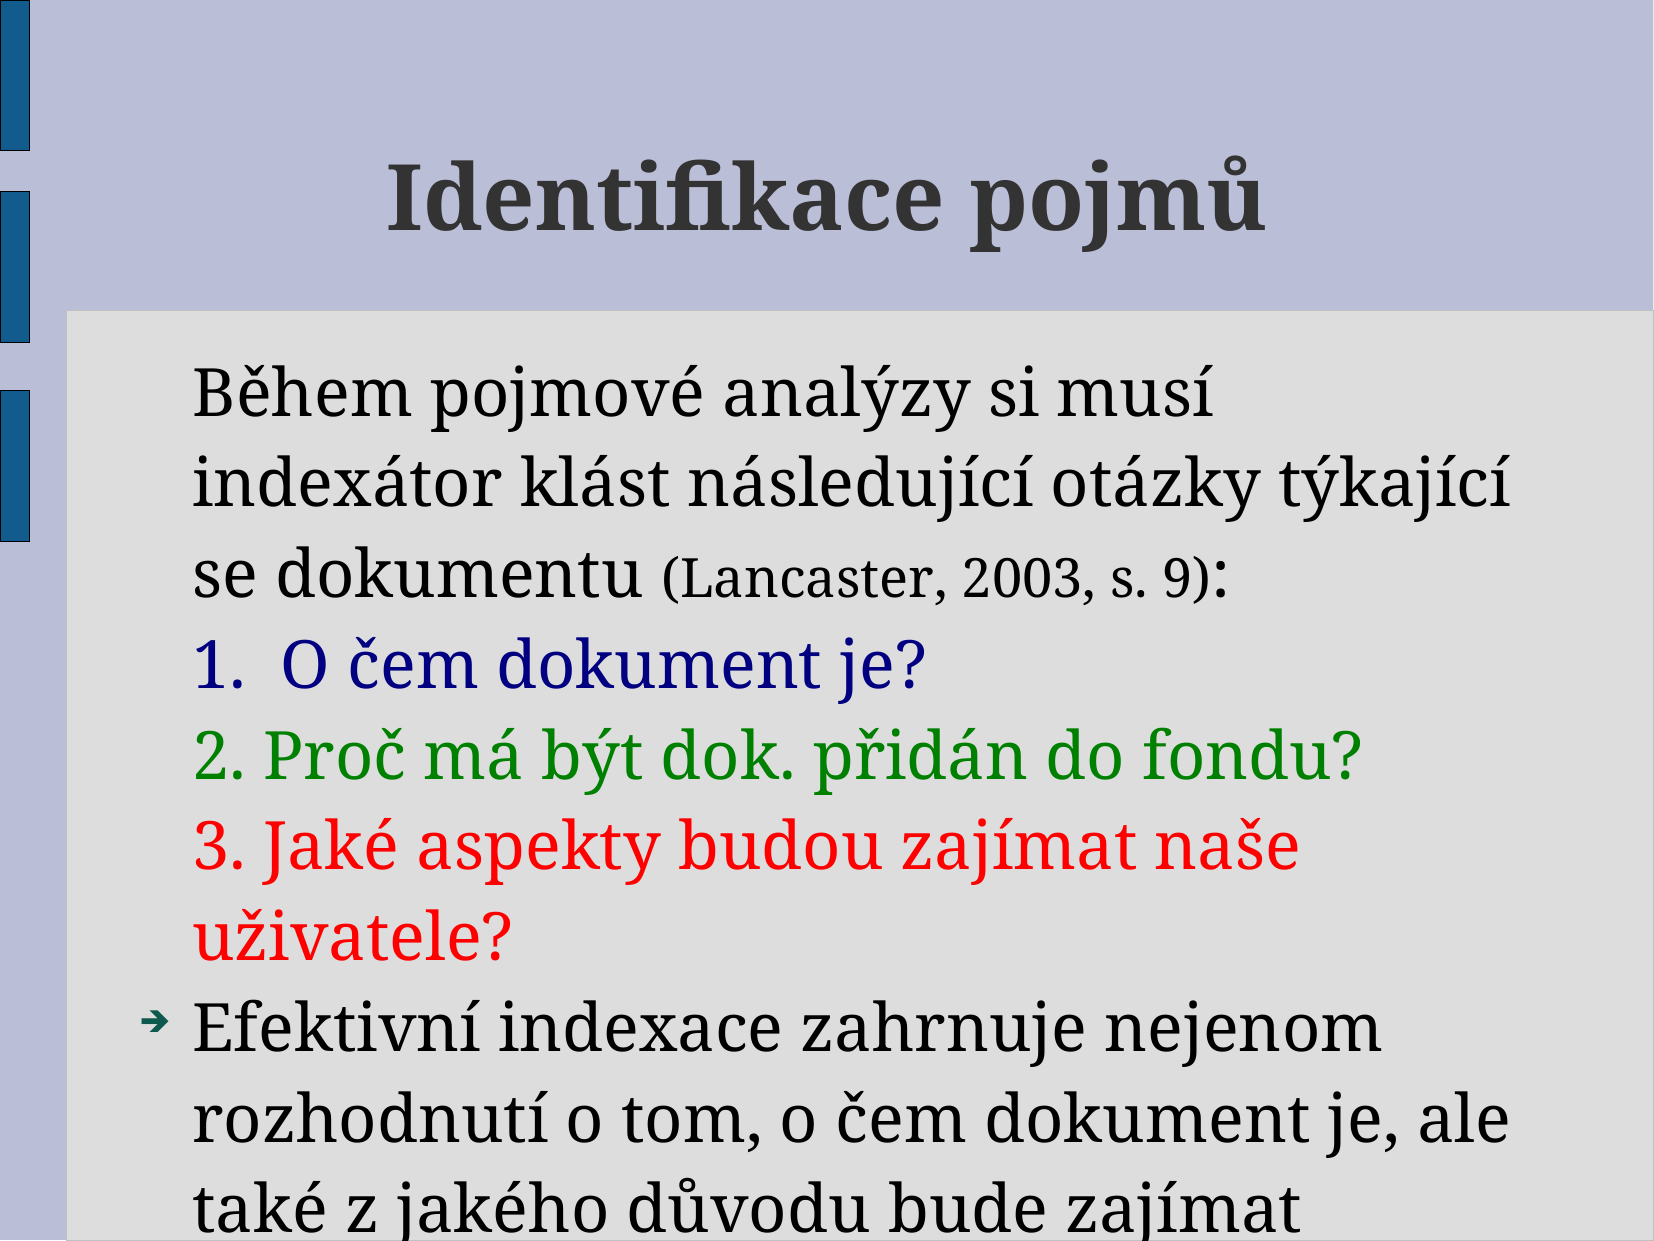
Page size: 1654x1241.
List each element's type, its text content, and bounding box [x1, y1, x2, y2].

list Během pojmové analýzy si musí indexátor klást následující otázky týkající se dokumentu (Lancaster, 2003, s. 9): 1. O čem dokument je? 2. Proč má být dok. přidán do fondu? 3. Jaké aspekty budou zajímat naše uživatele? Efektivní indexace zahrnuje nejenom rozhodnutí o tom, o čem dokument je, ale také z jakého důvodu bude zajímat určitou skupinu uživatelů. [121, 344, 1534, 1181]
title Identifikace pojmů [121, 91, 1534, 299]
